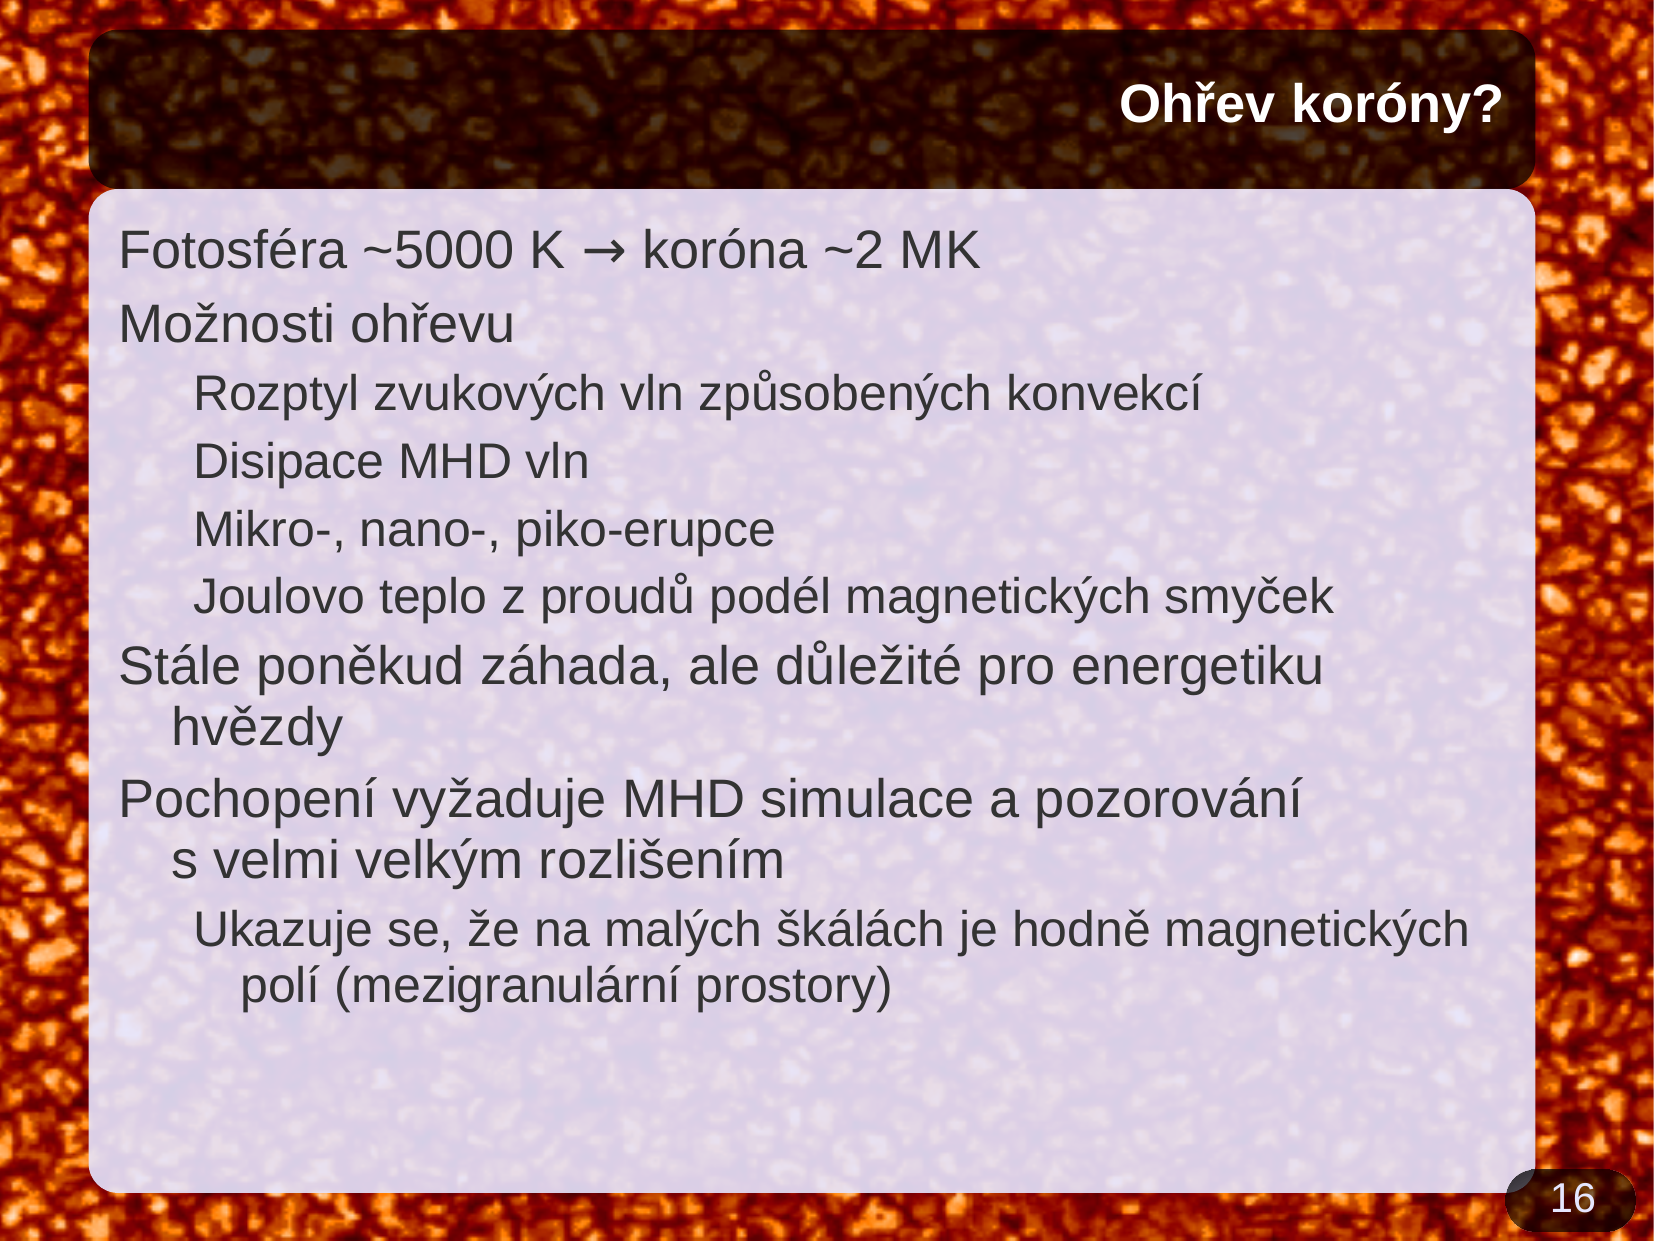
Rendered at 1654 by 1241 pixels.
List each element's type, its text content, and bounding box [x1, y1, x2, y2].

list Fotosféra ~5000 K → koróna ~2 MK Možnosti ohřevu Rozptyl zvukových vln způsobených konvekcí Disipace MHD vln Mikro-, nano-, piko-erupce Joulovo teplo z proudů podél magnetických smyček Stále poněkud záhada, ale důležité pro energetiku hvězdy Pochopení vyžaduje MHD simulace a pozorování s velmi velkým rozlišením Ukazuje se, že na malých škálách je hodně magnetických polí (mezigranulární prostory) [118, 218, 1477, 1164]
picture [0, 0, 1654, 1241]
title Ohřev koróny? [118, 59, 1506, 148]
